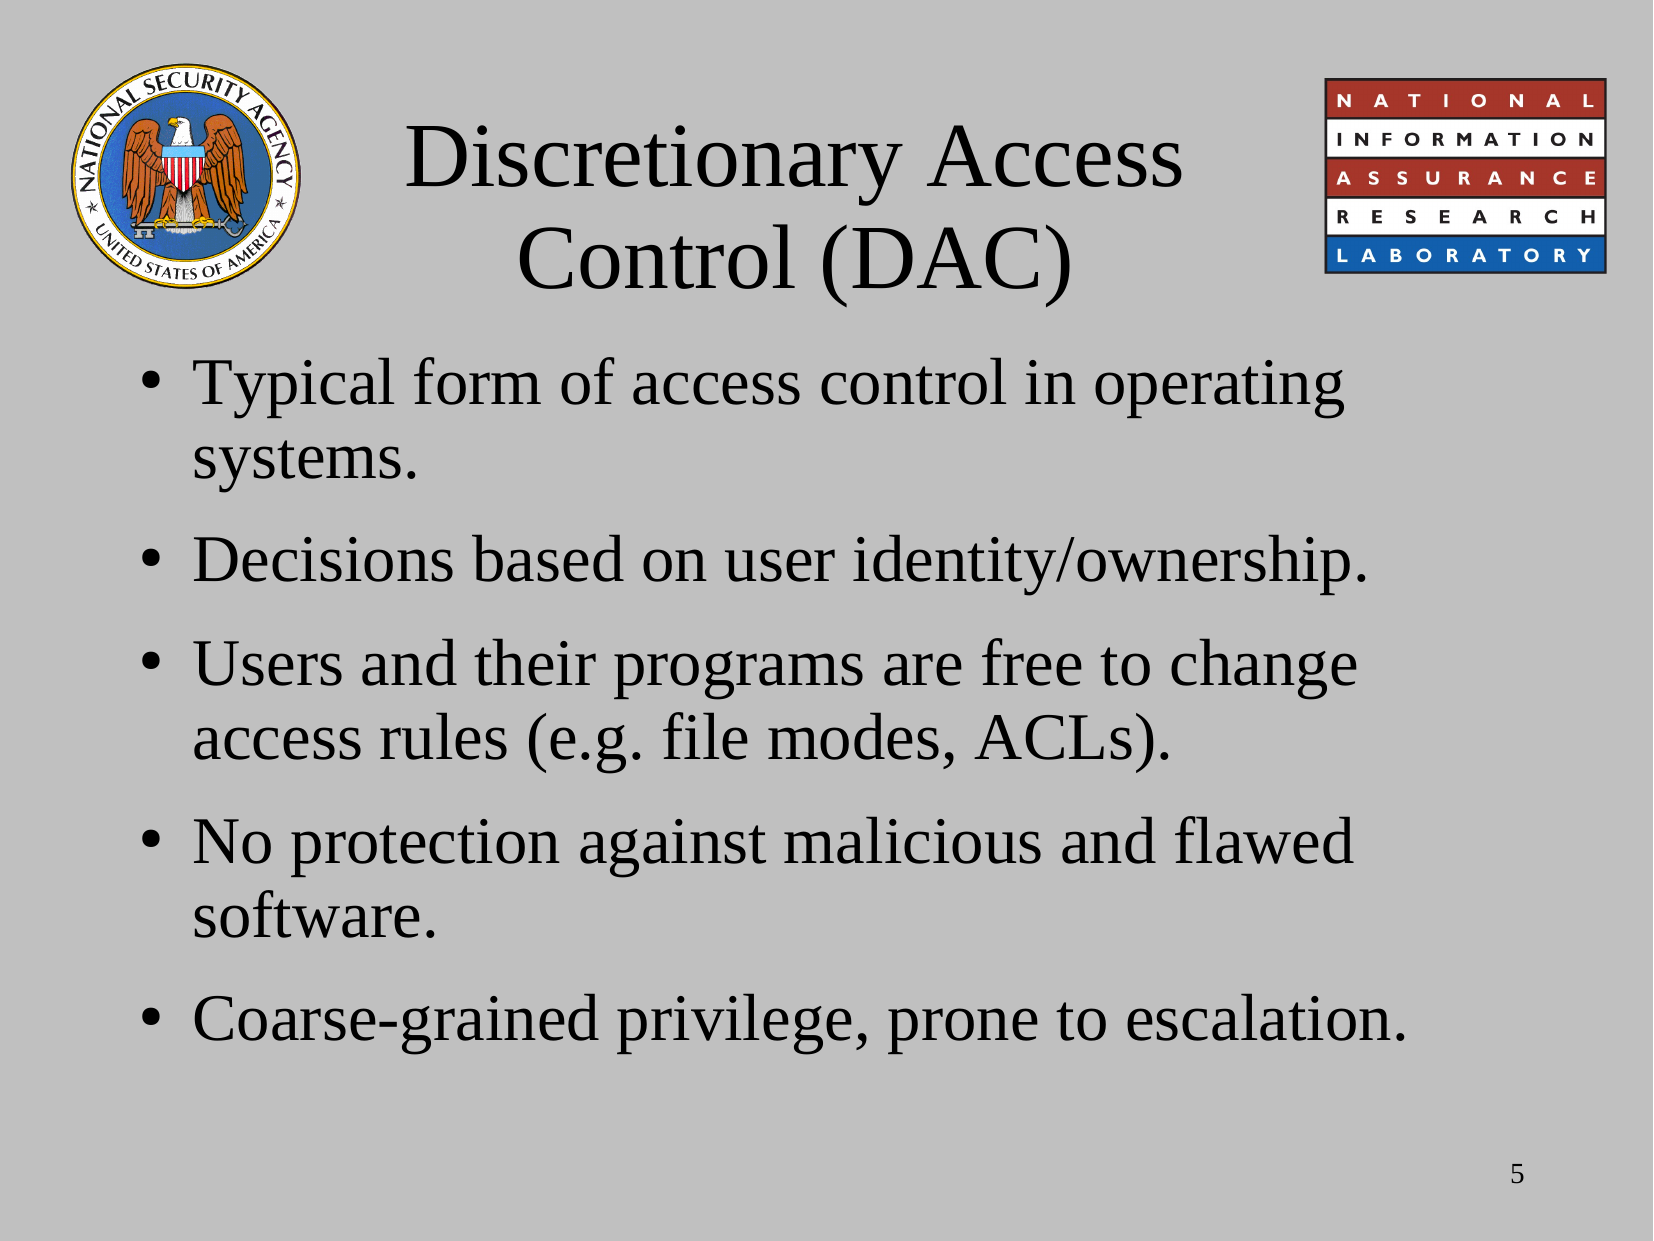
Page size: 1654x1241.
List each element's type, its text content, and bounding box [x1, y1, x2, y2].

title Discretionary Access Control (DAC) [312, 104, 1279, 309]
list Typical form of access control in operating systems. Decisions based on user identity/ownership. Users and their programs are free to change access rules (e.g. file modes, ACLs). No protection against malicious and flawed software. Coarse-grained privilege, prone to escalation. [121, 344, 1534, 1112]
picture [1324, 78, 1607, 274]
picture [69, 61, 303, 291]
